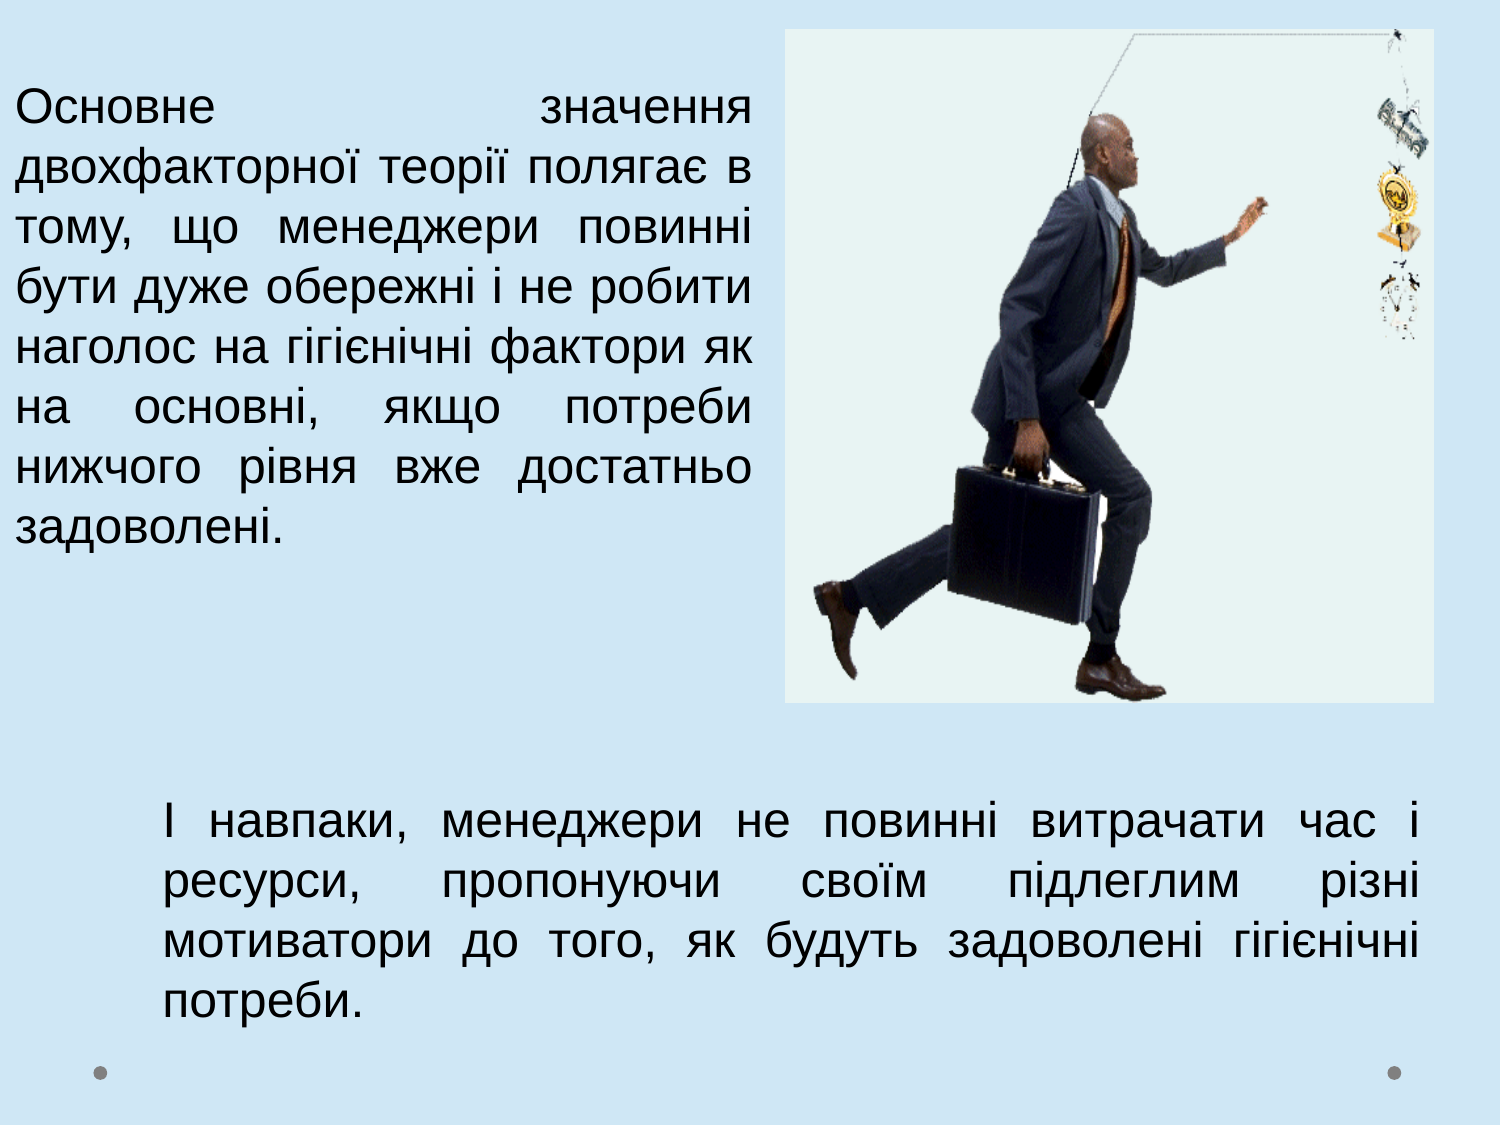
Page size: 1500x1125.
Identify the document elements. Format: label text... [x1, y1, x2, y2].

text_box Основне значення двохфакторної теорії полягає в тому, що менеджери повинні бути дуже обережні і не робити наголос на гігієнічні фактори як на основні, якщо потреби нижчого рівня вже достатньо задоволені. [0, 66, 768, 562]
text_box І навпаки, менеджери не повинні витрачати час і ресурси, пропонуючи своїм підлеглим різні мотиватори до того, як будуть задоволені гігієнічні потреби. [147, 780, 1436, 1115]
chart [785, 31, 1436, 705]
picture [785, 29, 1434, 703]
